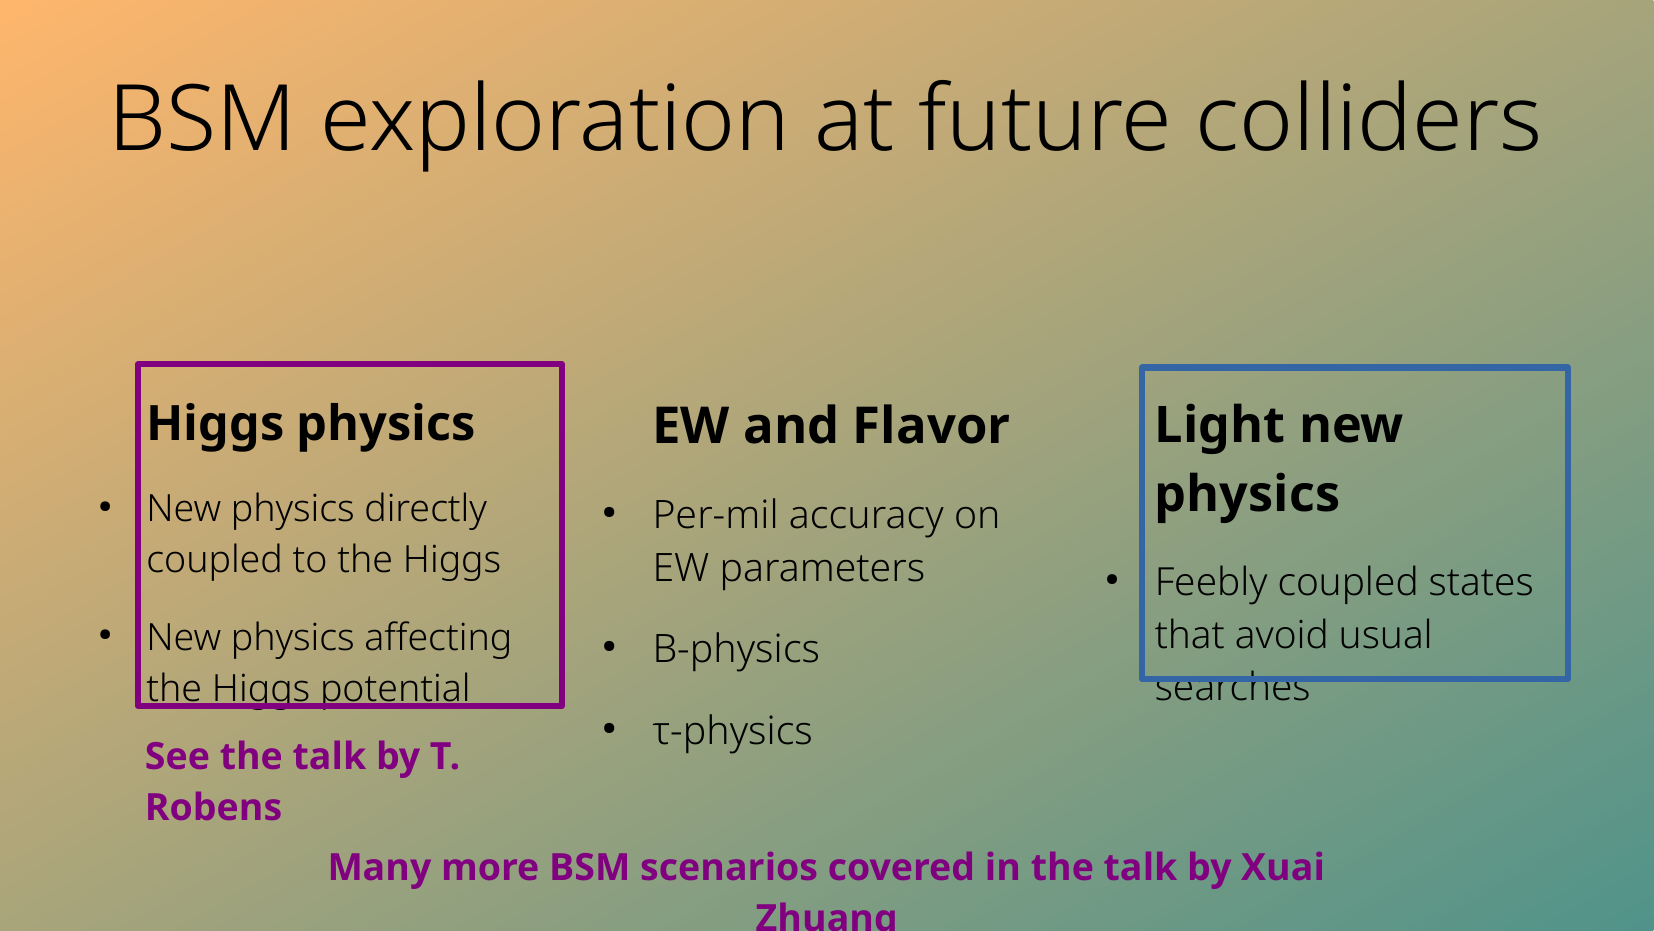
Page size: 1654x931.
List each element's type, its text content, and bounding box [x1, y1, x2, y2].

text_box See the talk by T. Robens [130, 722, 570, 812]
text_box Many more BSM scenarios covered in the talk by Xuai Zhuang [283, 833, 1370, 924]
list Higgs physics New physics directly coupled to the Higgs New physics affecting the Higgs potential [82, 388, 562, 713]
list Light new physics Feebly coupled states that avoid usual searches [1145, 388, 1565, 676]
list EW and Flavor Per-mil accuracy on EW parameters B-physics τ-physics [585, 388, 1065, 758]
list Light new physics Feebly coupled states that avoid usual searches [1088, 388, 1569, 713]
title BSM exploration at future colliders [82, 37, 1571, 193]
list Higgs physics New physics directly coupled to the Higgs New physics affecting the Higgs potential [141, 388, 559, 703]
